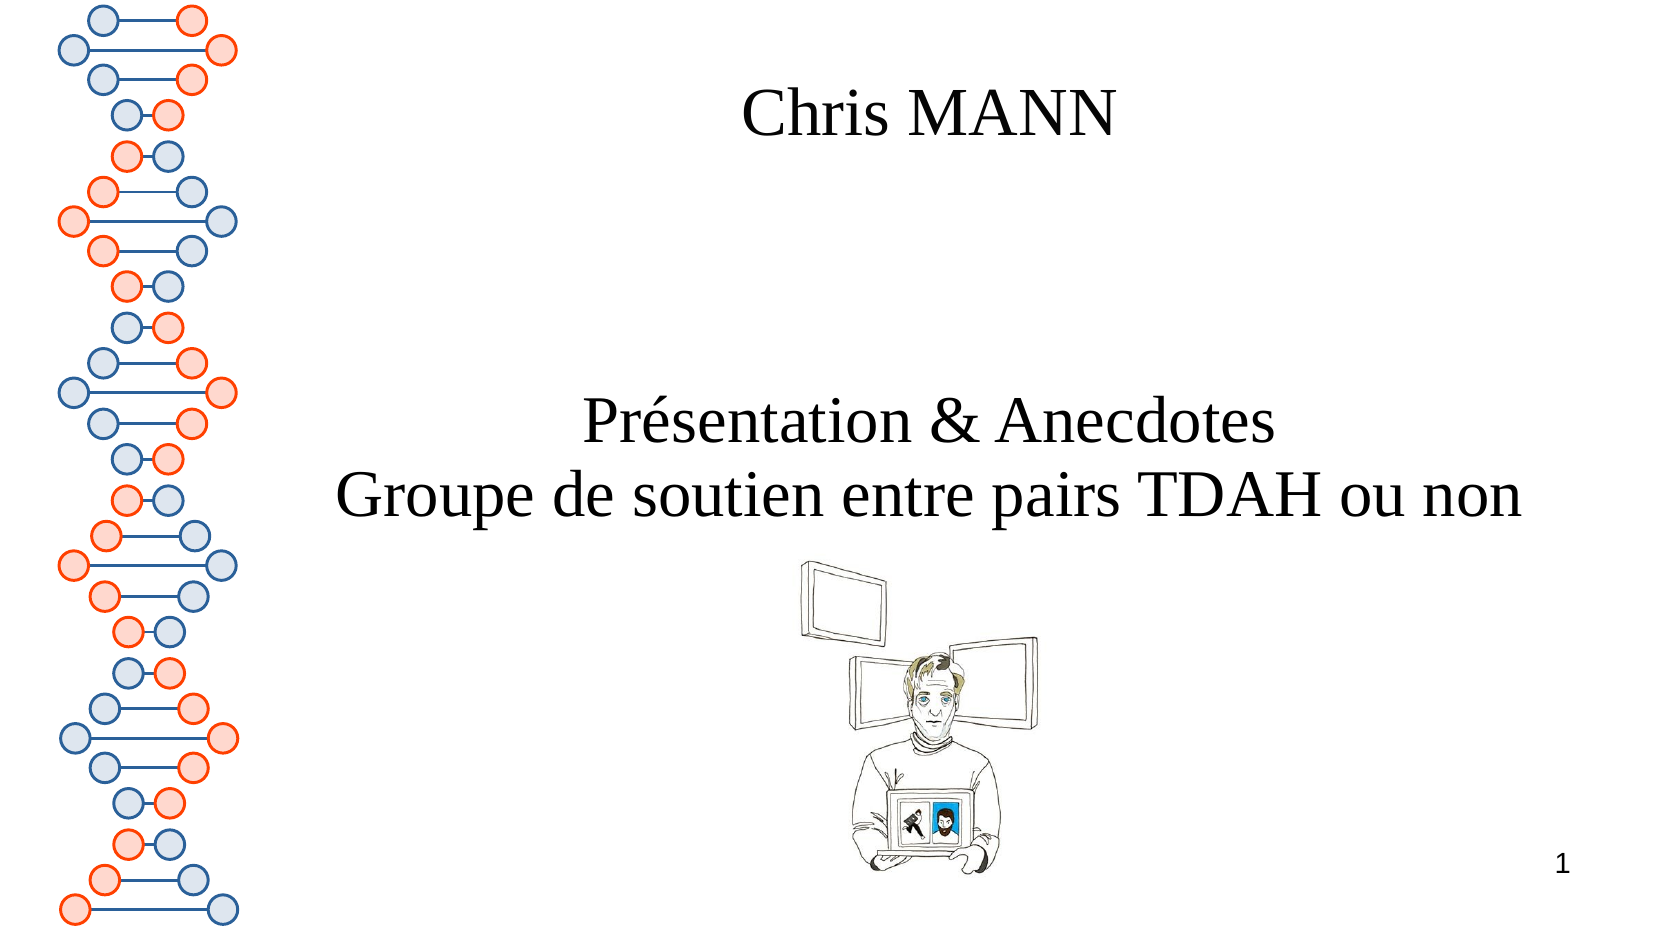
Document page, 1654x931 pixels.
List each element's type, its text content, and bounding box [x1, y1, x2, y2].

subtitle Présentation & Anecdotes Groupe de soutien entre pairs TDAH ou non [265, 224, 1595, 764]
title Chris MANN [265, 35, 1595, 189]
picture [748, 542, 1093, 886]
